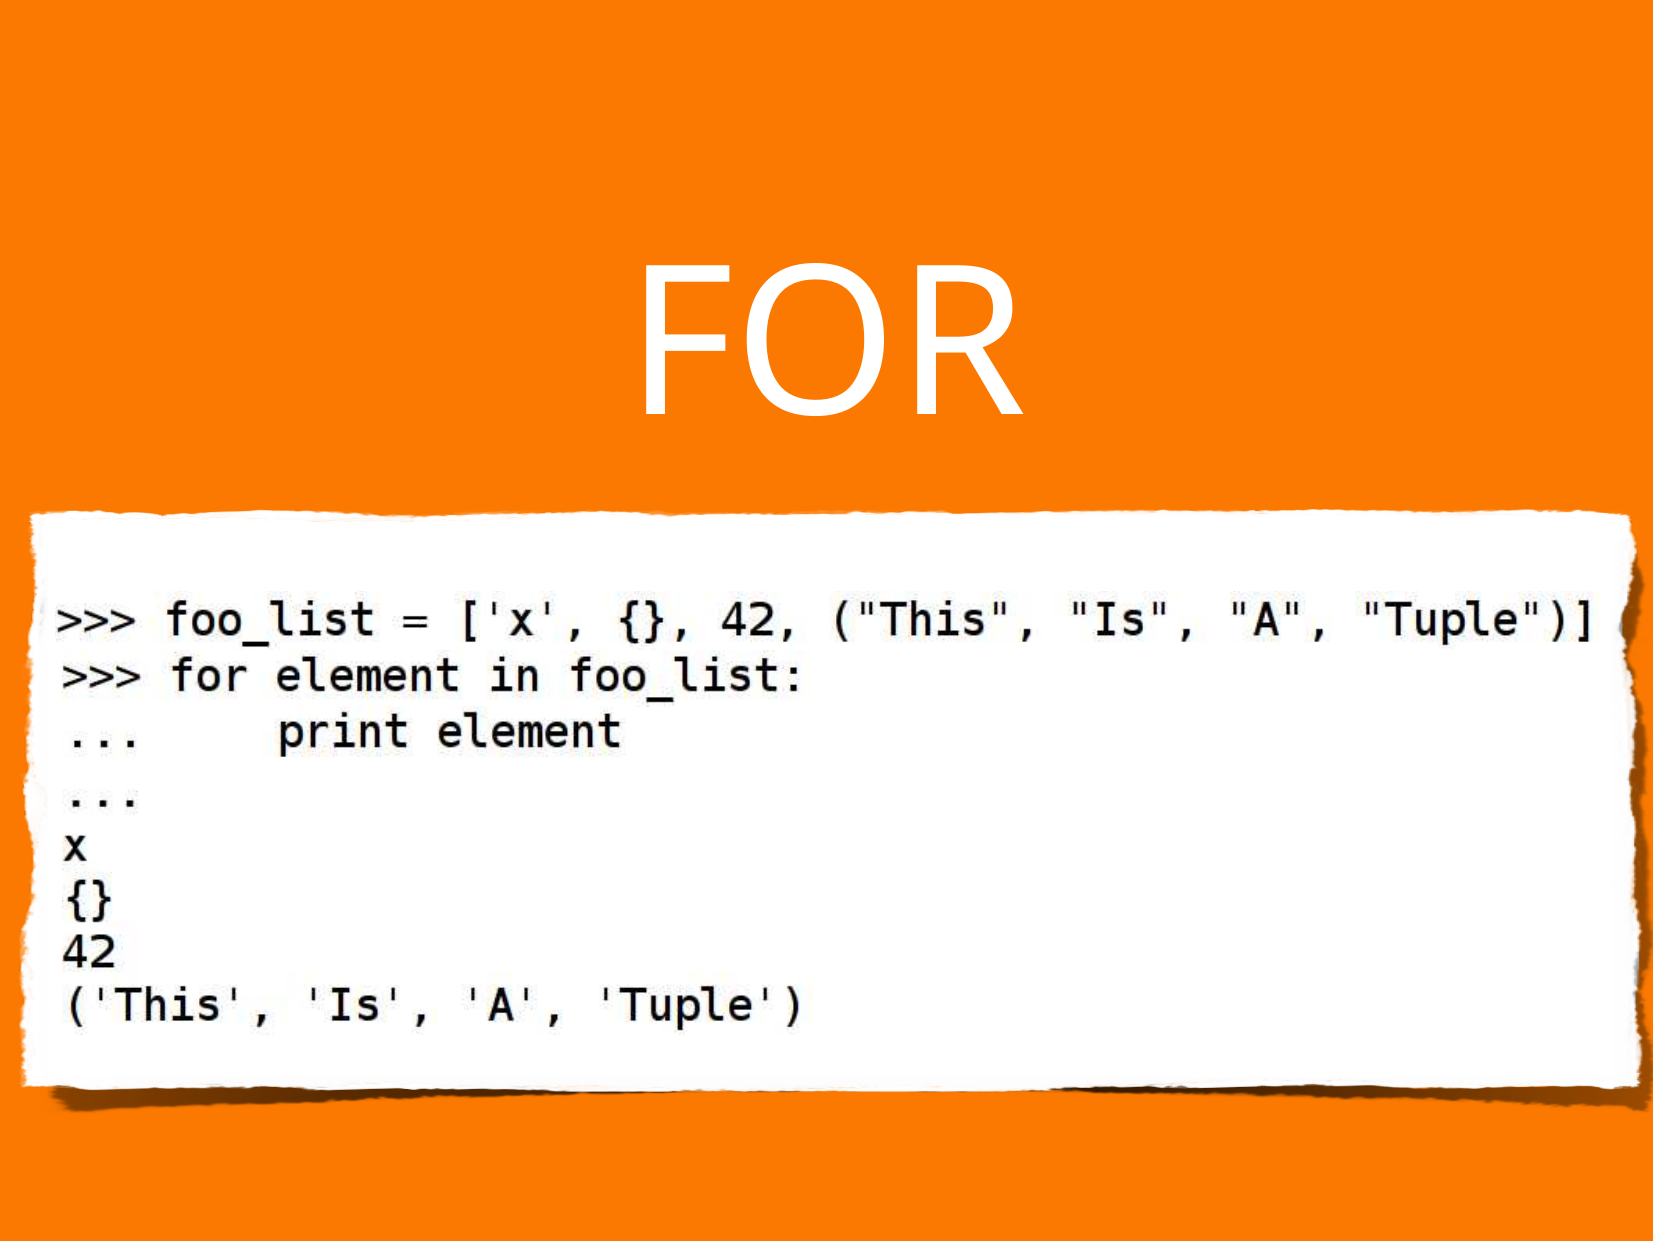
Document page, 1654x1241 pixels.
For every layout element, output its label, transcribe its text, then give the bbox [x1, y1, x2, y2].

picture [12, 502, 1653, 1115]
text_box FOR [0, 185, 1653, 451]
